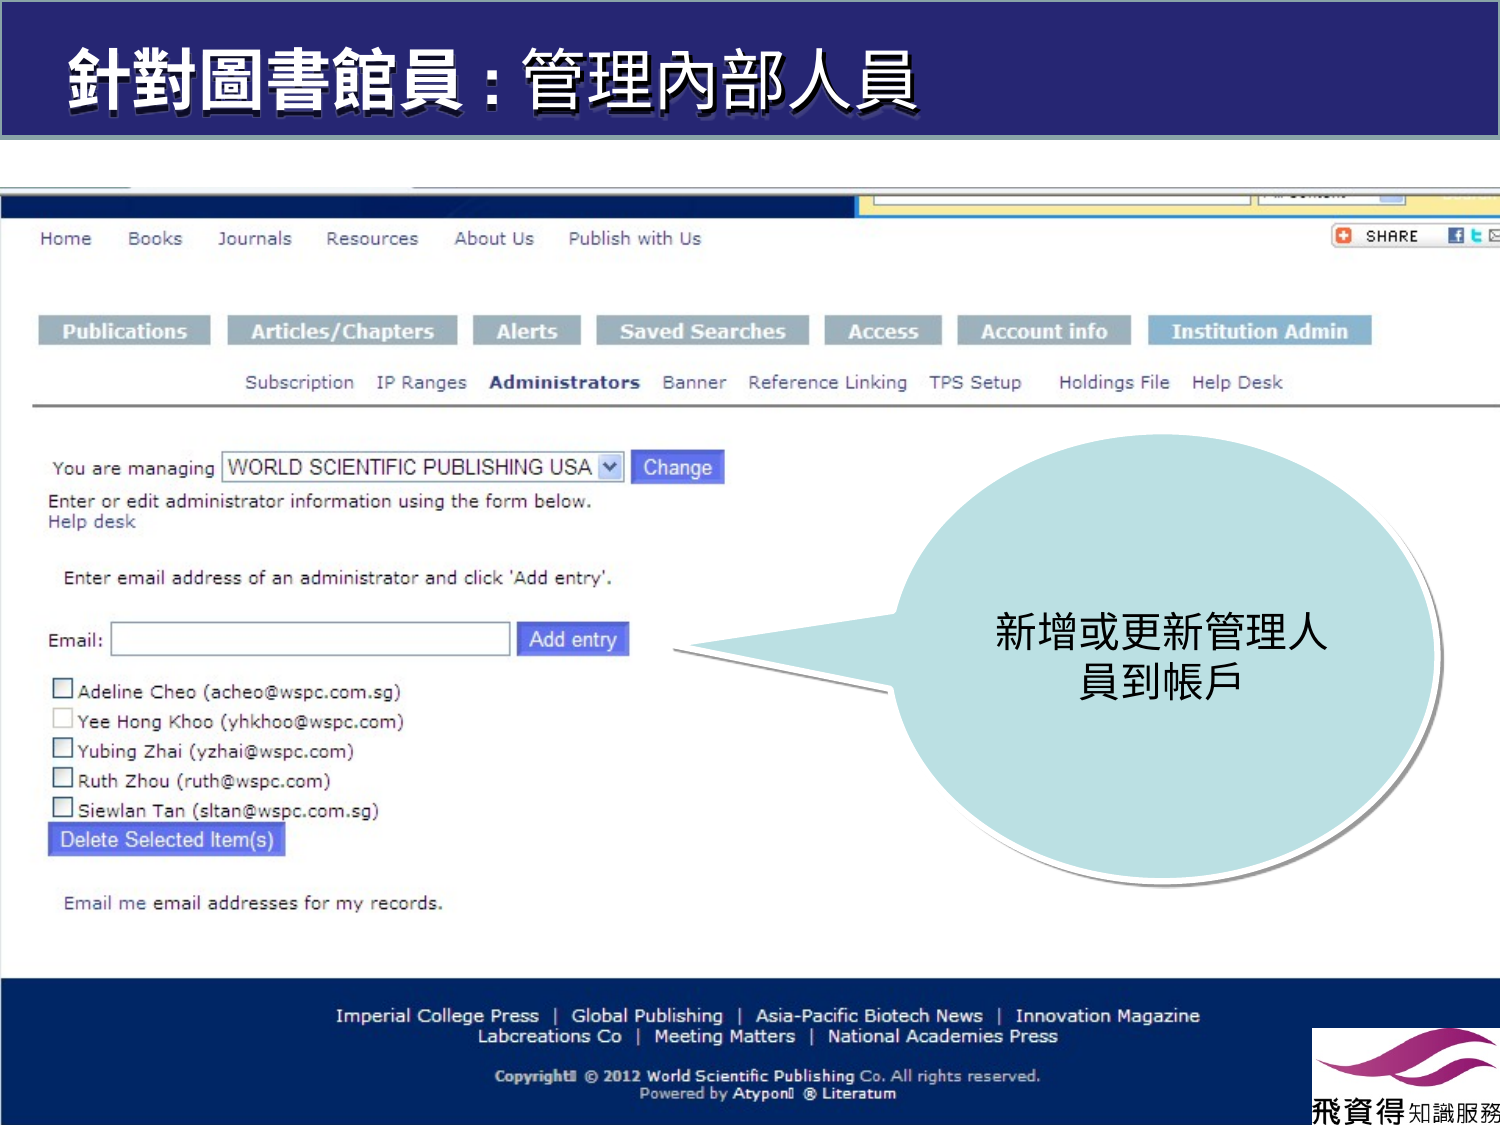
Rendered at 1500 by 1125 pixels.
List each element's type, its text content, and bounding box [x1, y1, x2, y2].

text_box 新增或更新管理人員到帳戶 [670, 431, 1438, 882]
text_box 針對圖書館員:管理內部人員 [50, 30, 1088, 127]
picture [0, 187, 1500, 1125]
text_box [0, 0, 1500, 138]
